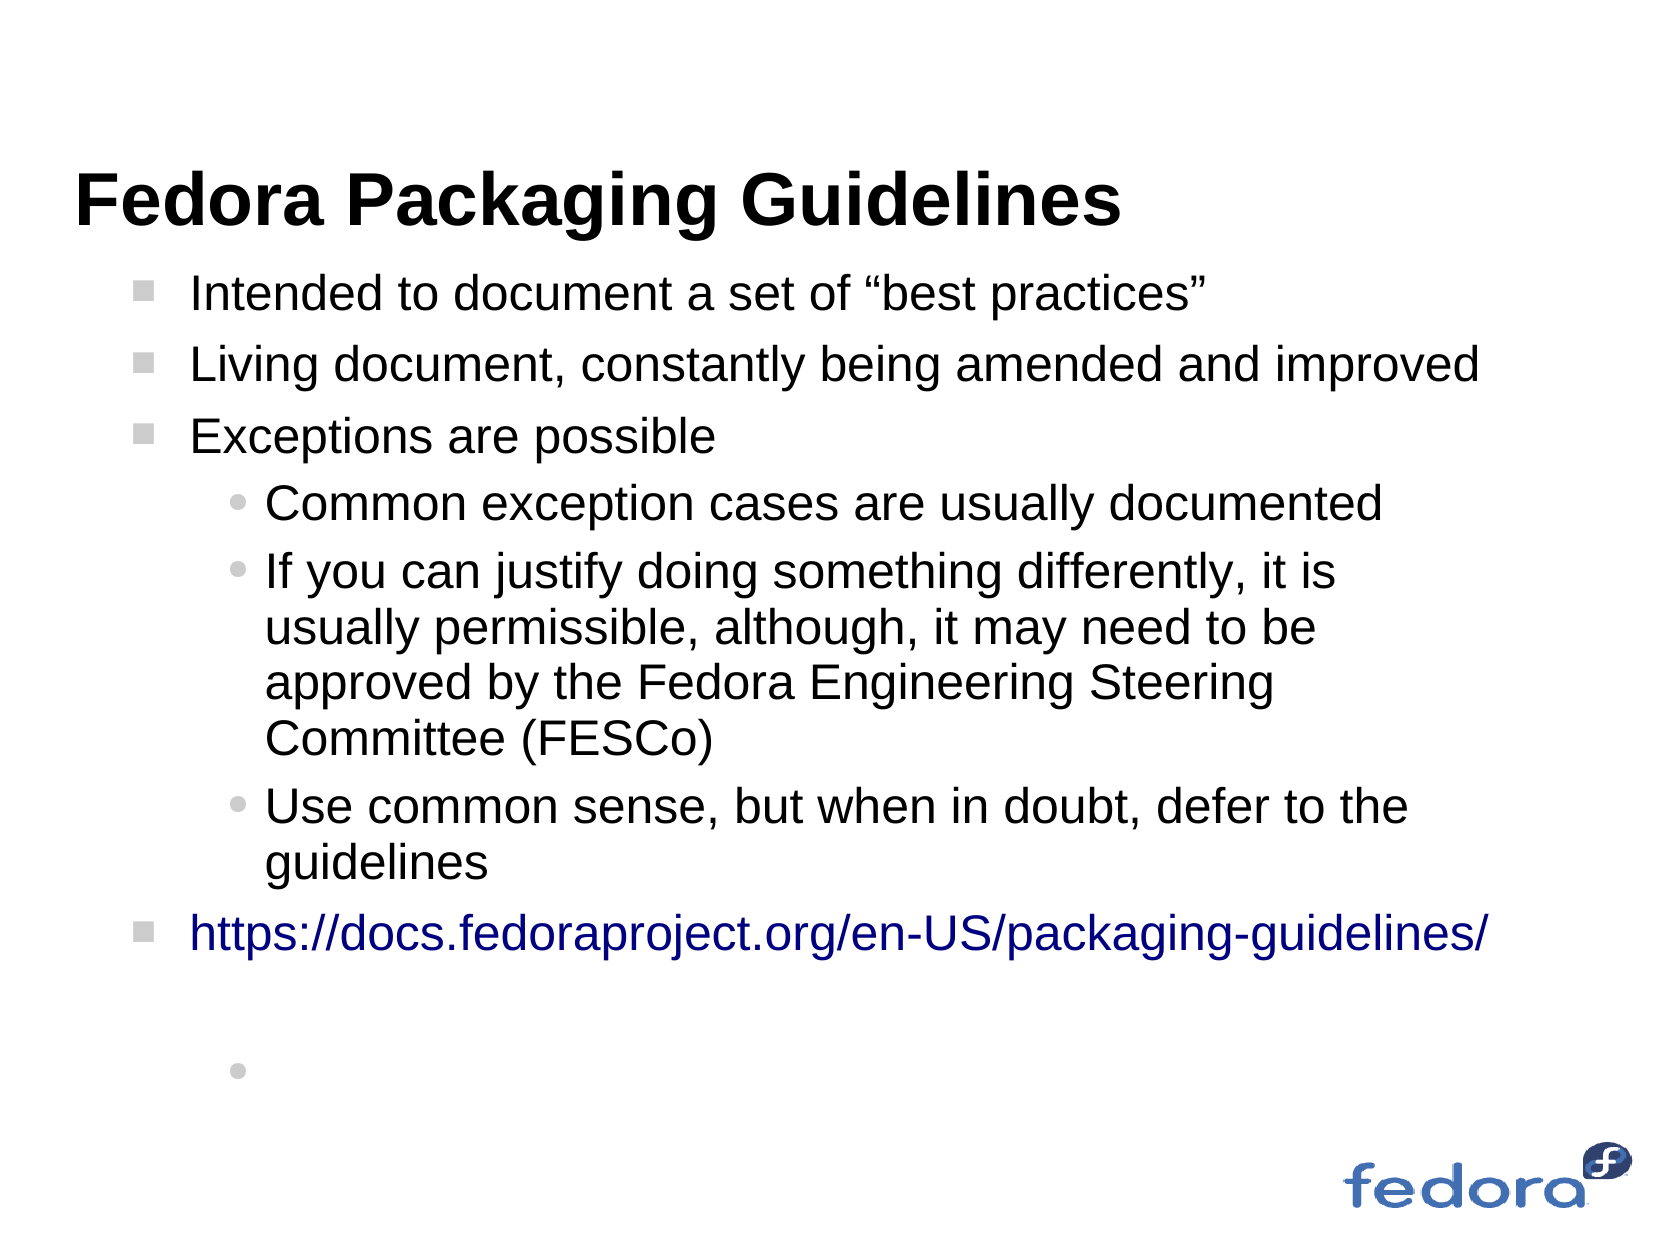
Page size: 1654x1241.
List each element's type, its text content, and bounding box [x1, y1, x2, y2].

title Fedora Packaging Guidelines [74, 140, 1506, 259]
picture [1332, 1124, 1651, 1227]
list Intended to document a set of “best practices” Living document, constantly being amended and improved Exceptions are possible Common exception cases are usually documented If you can justify doing something differently, it is usually permissible, although, it may need to be approved by the Fedora Engineering Steering Committee (FESCo) Use common sense, but when in doubt, defer to the guidelines https://docs.fedoraproject.org/en-US/packaging-guidelines/ [77, 264, 1500, 1174]
